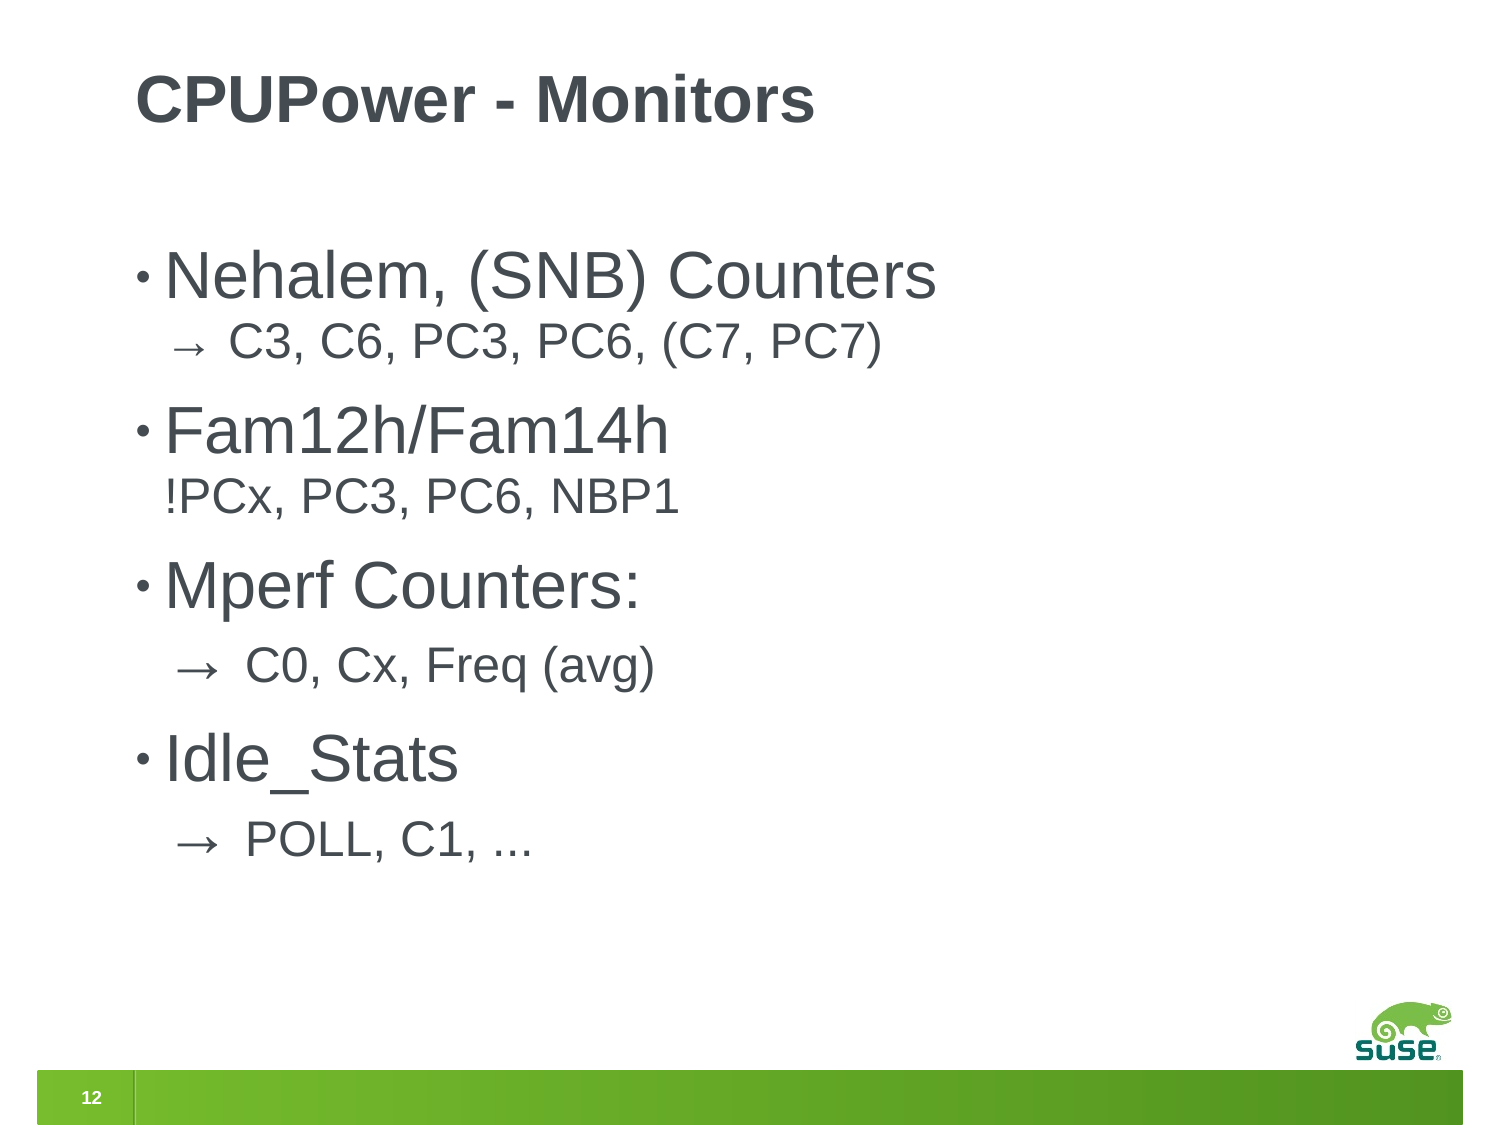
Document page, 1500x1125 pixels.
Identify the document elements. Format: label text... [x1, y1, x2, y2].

picture [1355, 1001, 1452, 1061]
title CPUPower - Monitors [135, 41, 1372, 204]
list Nehalem, (SNB) Counters → C3, C6, PC3, PC6, (C7, PC7) Fam12h/Fam14h !PCx, PC3, PC6, NBP1 Mperf Counters: → C0, Cx, Freq (avg) Idle_Stats → POLL, C1, ... [135, 238, 1372, 982]
